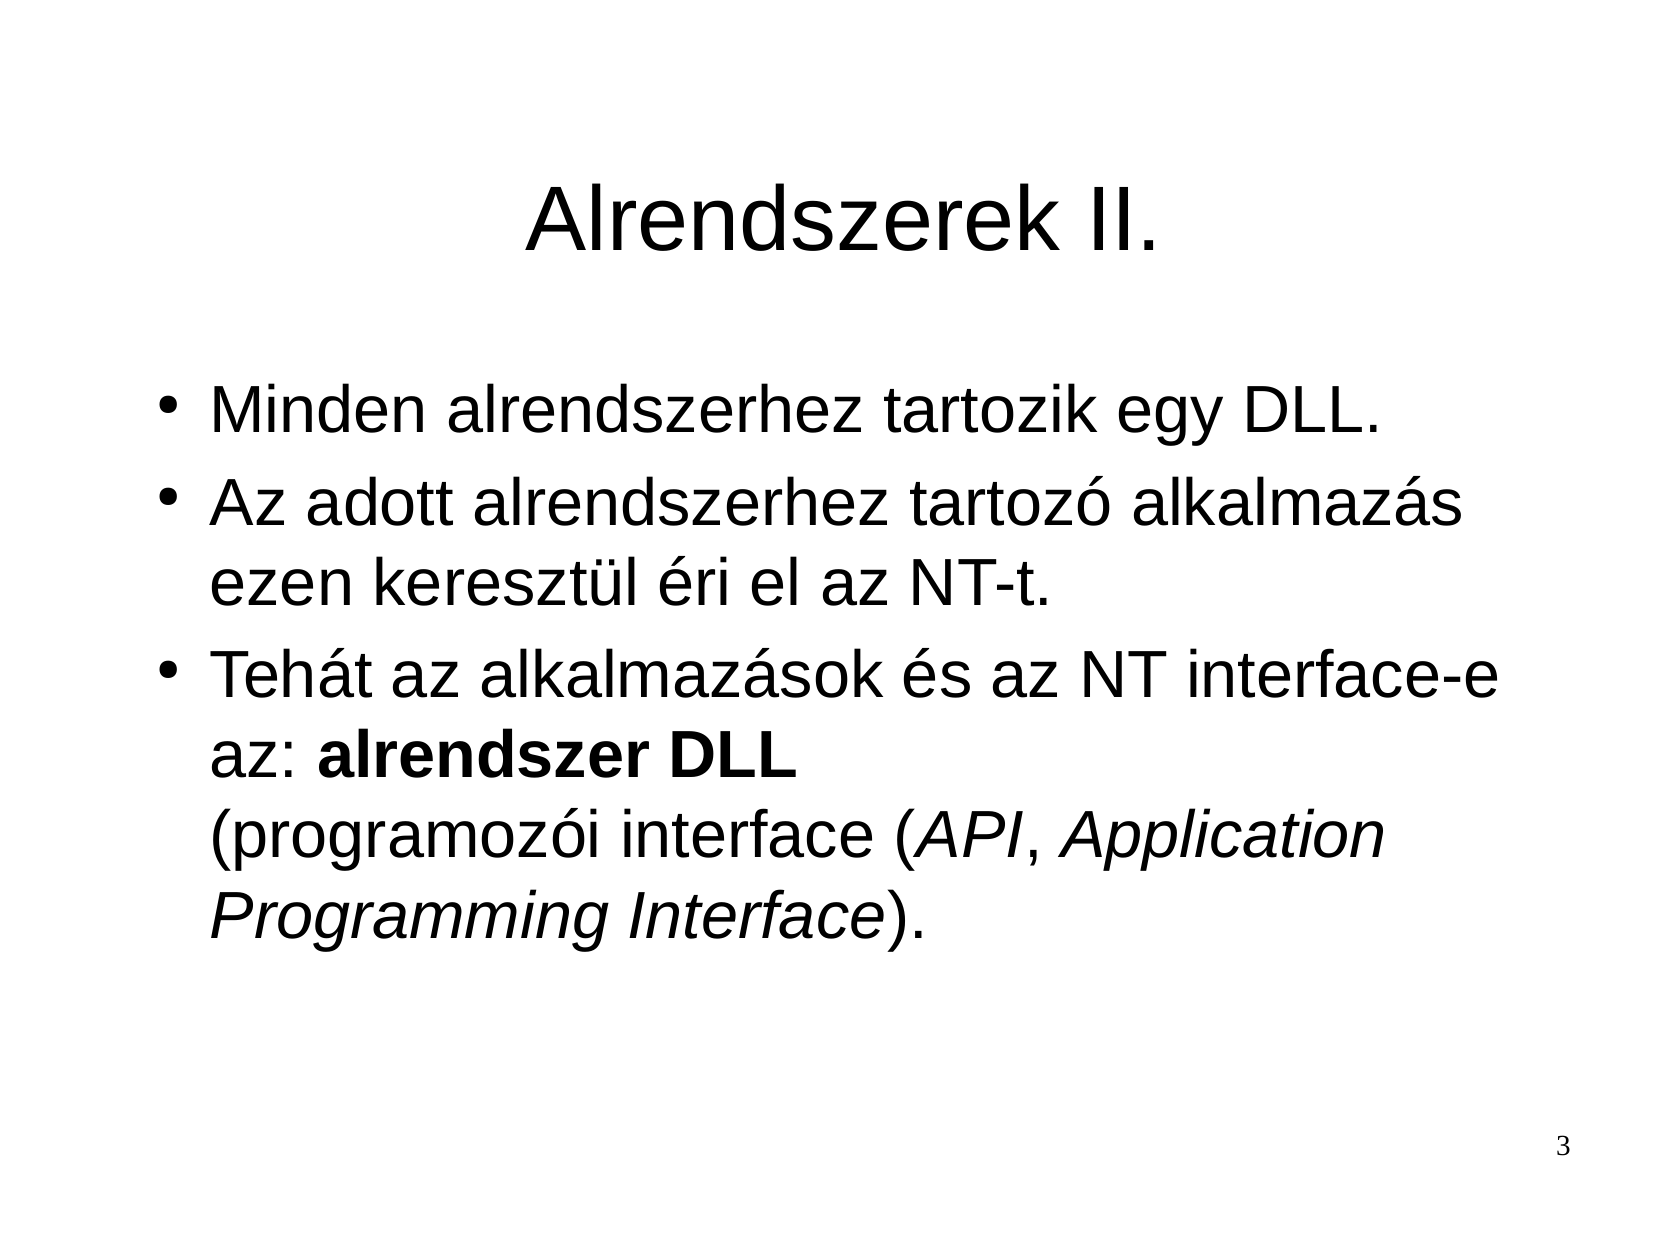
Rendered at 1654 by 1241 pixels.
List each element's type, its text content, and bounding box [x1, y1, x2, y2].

title Alrendszerek II. [124, 110, 1530, 317]
list Minden alrendszerhez tartozik egy DLL. Az adott alrendszerhez tartozó alkalmazás ezen keresztül éri el az NT-t. Tehát az alkalmazások és az NT interface-e az: alrendszer DLL (programozói interface (API, Application Programming Interface). [123, 358, 1595, 1103]
